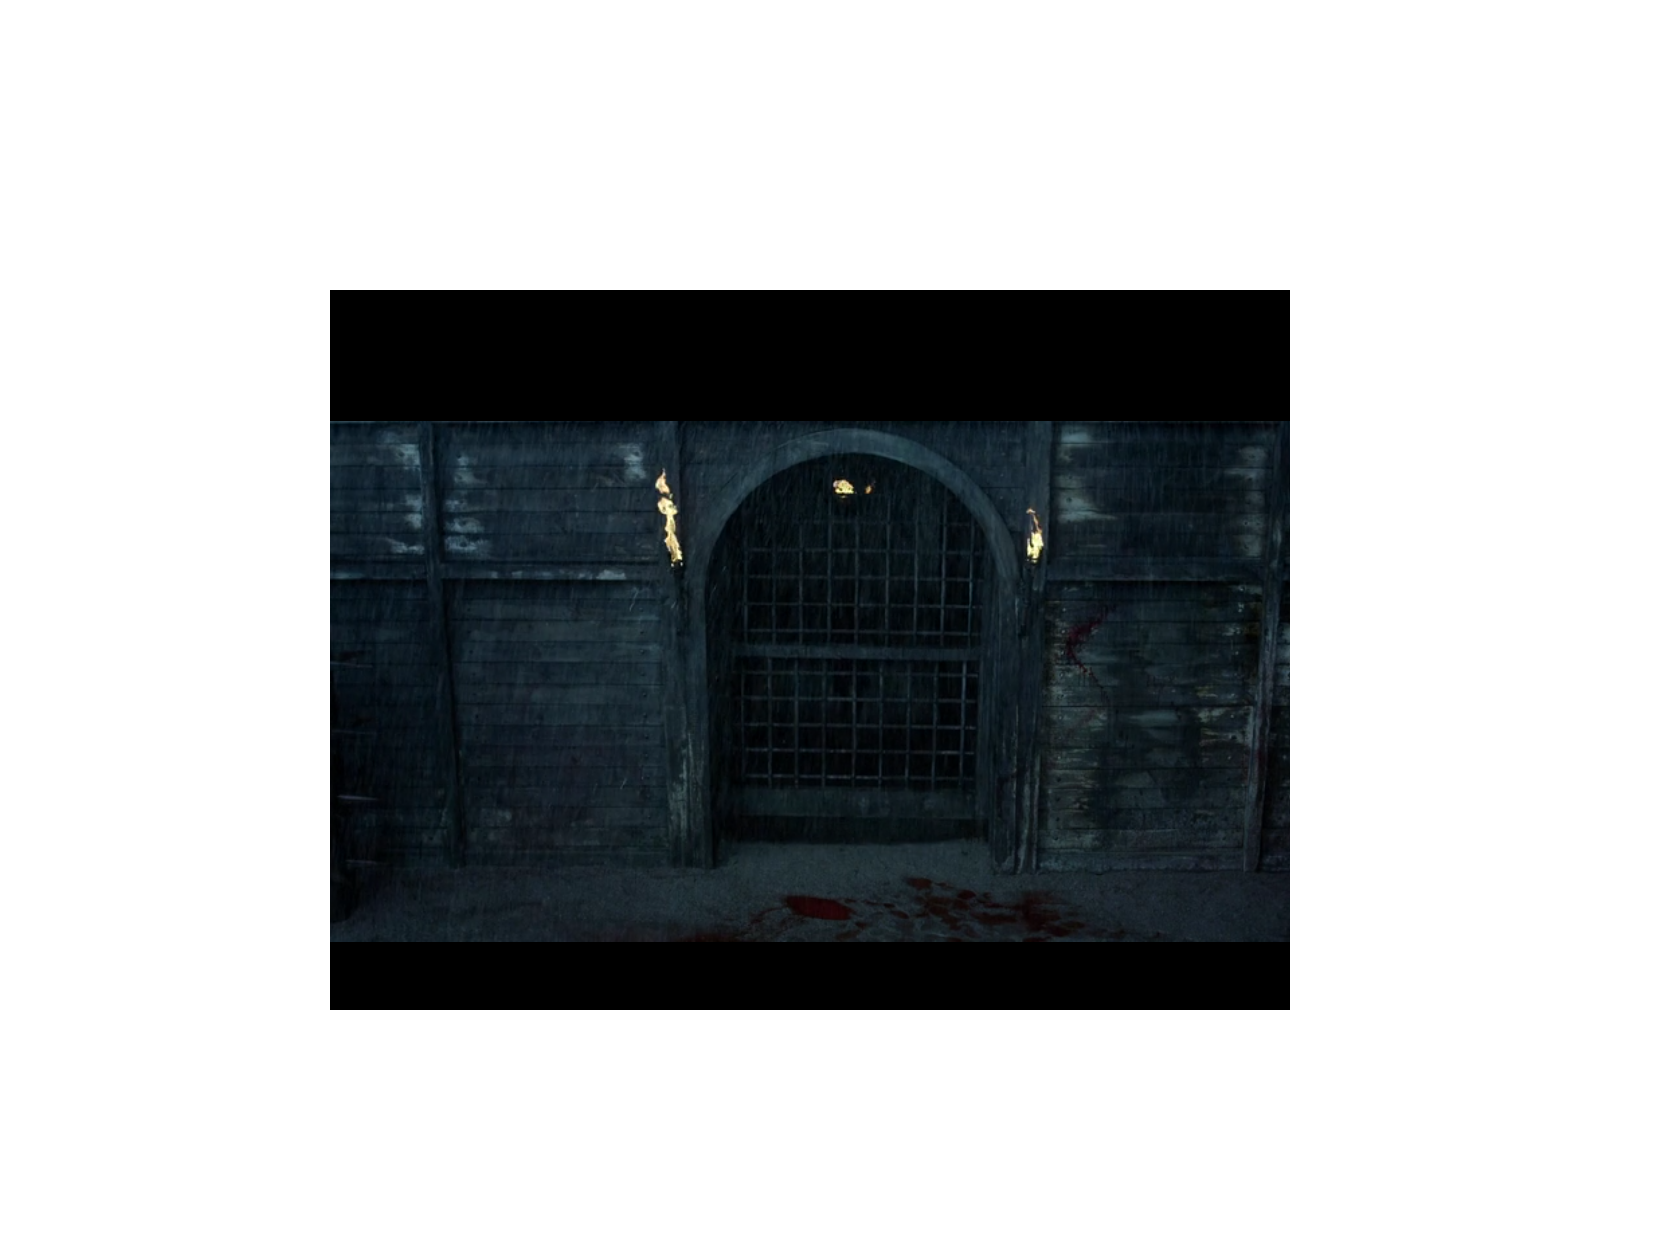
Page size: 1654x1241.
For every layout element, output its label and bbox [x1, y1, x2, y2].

picture [330, 290, 1290, 1010]
